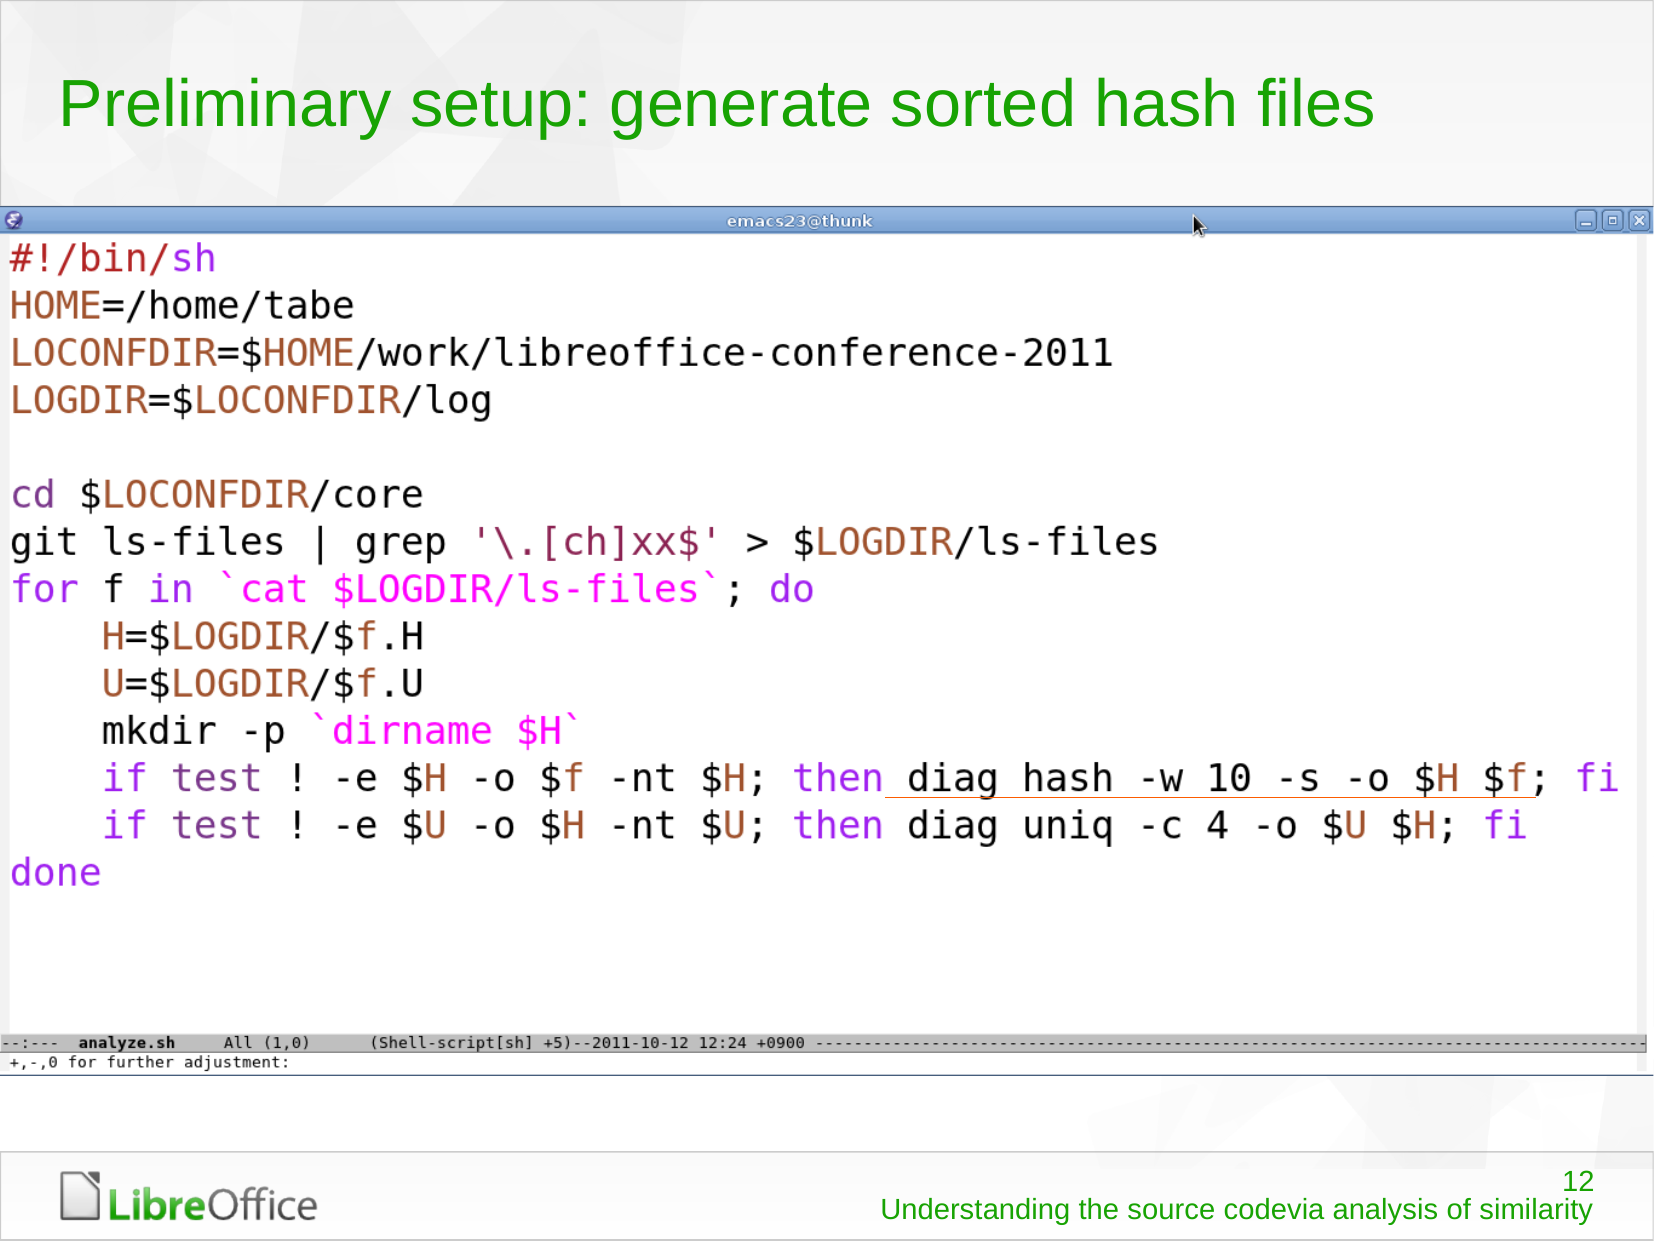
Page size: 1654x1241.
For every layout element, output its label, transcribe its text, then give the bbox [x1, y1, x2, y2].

title Preliminary setup: generate sorted hash files [59, 29, 1595, 178]
picture [0, 0, 1654, 1169]
picture [41, 1152, 337, 1240]
